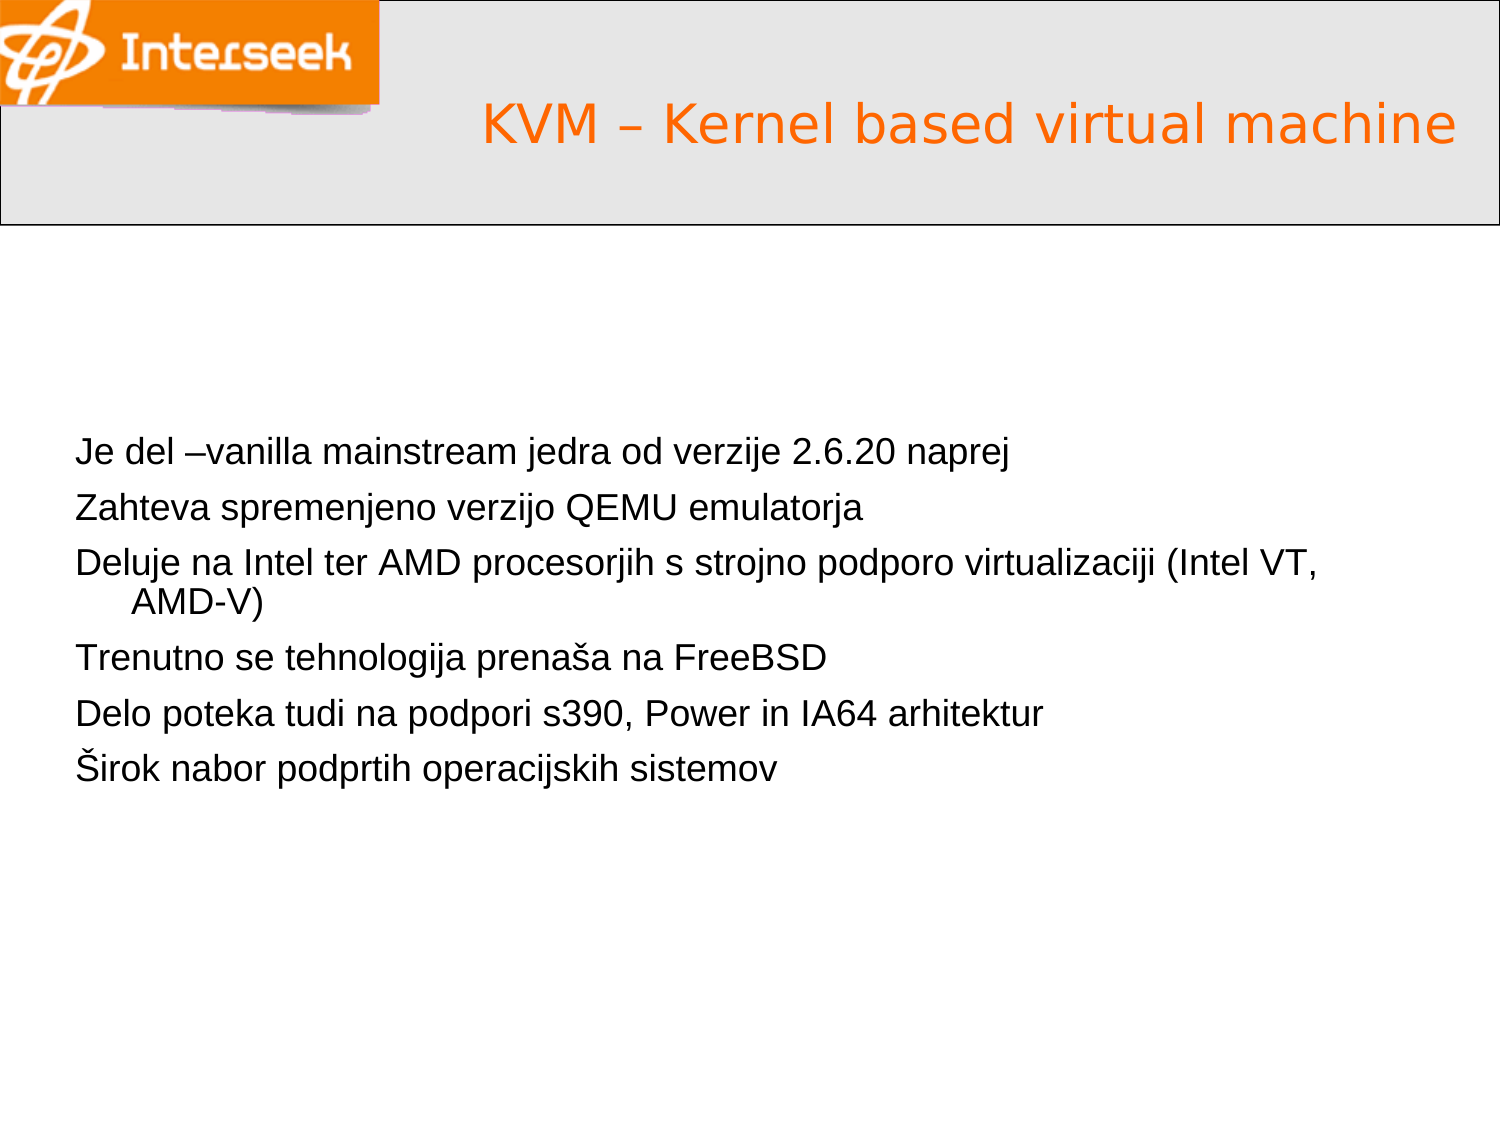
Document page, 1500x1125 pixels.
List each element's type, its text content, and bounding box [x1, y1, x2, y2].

list Je del –vanilla mainstream jedra od verzije 2.6.20 naprej Zahteva spremenjeno verzijo QEMU emulatorja Deluje na Intel ter AMD procesorjih s strojno podporo virtualizaciji (Intel VT, AMD-V) Trenutno se tehnologija prenaša na FreeBSD Delo poteka tudi na podpori s390, Power in IA64 arhitektur Širok nabor podprtih operacijskih sistemov [75, 263, 1425, 1006]
text_box [0, 0, 1500, 225]
title KVM – Kernel based virtual machine [430, 31, 1459, 220]
picture [0, 0, 410, 120]
